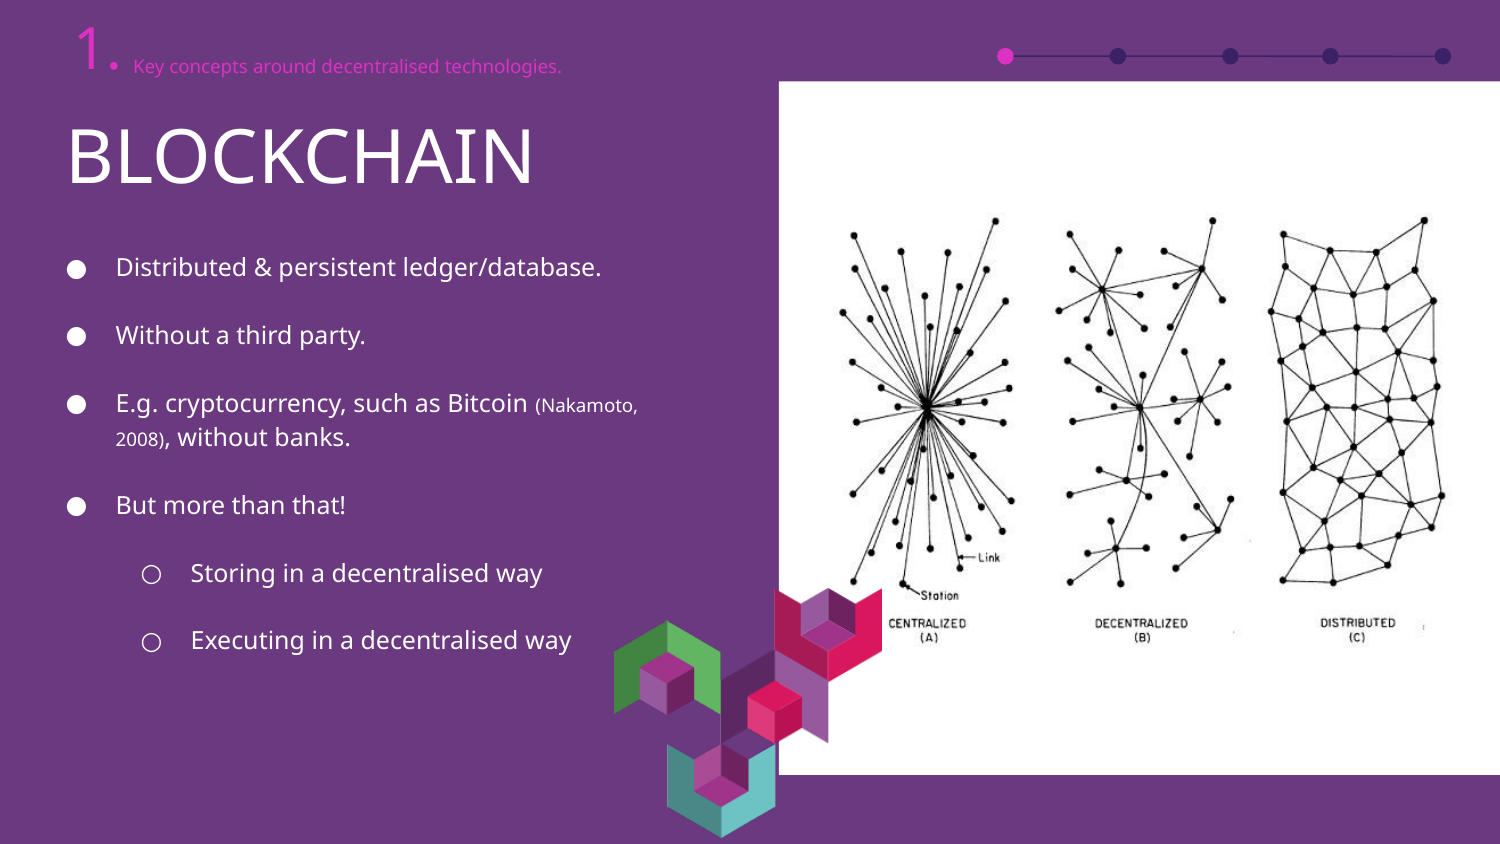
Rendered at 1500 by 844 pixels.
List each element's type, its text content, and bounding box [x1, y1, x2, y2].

picture [614, 203, 1488, 838]
text_box [1109, 47, 1126, 55]
text_box [1322, 47, 1339, 55]
text_box [1434, 47, 1452, 65]
title 1. [58, 0, 140, 102]
text_box [1322, 58, 1339, 65]
text_box [1109, 57, 1127, 65]
text_box [1222, 47, 1239, 55]
text_box [1222, 57, 1239, 65]
list Key concepts around decentralised technologies. [118, 37, 707, 86]
text_box [997, 47, 1014, 65]
title BLOCKCHAIN [50, 94, 715, 251]
list Distributed & persistent ledger/database. Without a third party. E.g. cryptocurrency, such as Bitcoin (Nakamoto, 2008), without banks. But more than that! Storing in a decentralised way Executing in a decentralised way [25, 232, 666, 581]
text_box [778, 81, 1500, 775]
